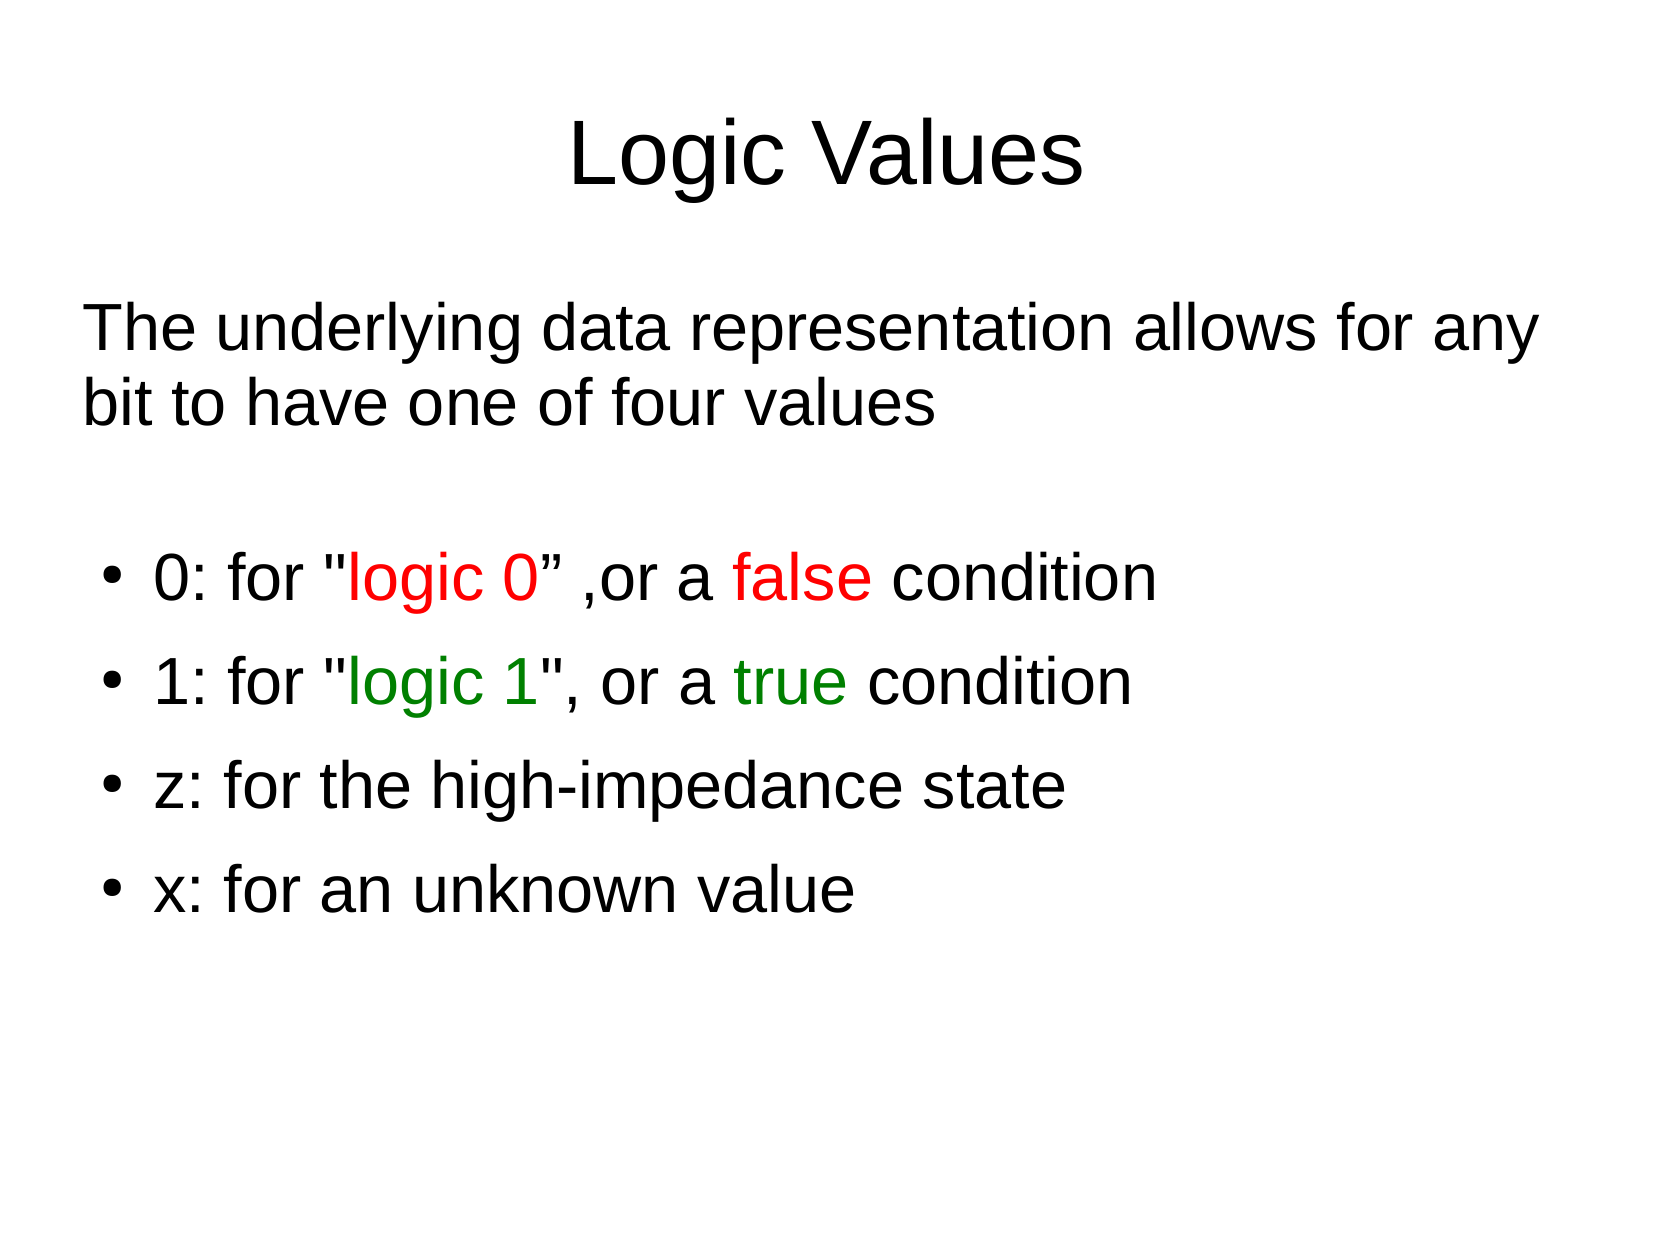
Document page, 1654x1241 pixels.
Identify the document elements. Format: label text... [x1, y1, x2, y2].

title Logic Values [82, 49, 1571, 257]
list The underlying data representation allows for any bit to have one of four values 0: for "logic 0” ,or a false condition 1: for "logic 1", or a true condition z: for the high-impedance state x: for an unknown value [82, 290, 1571, 1094]
